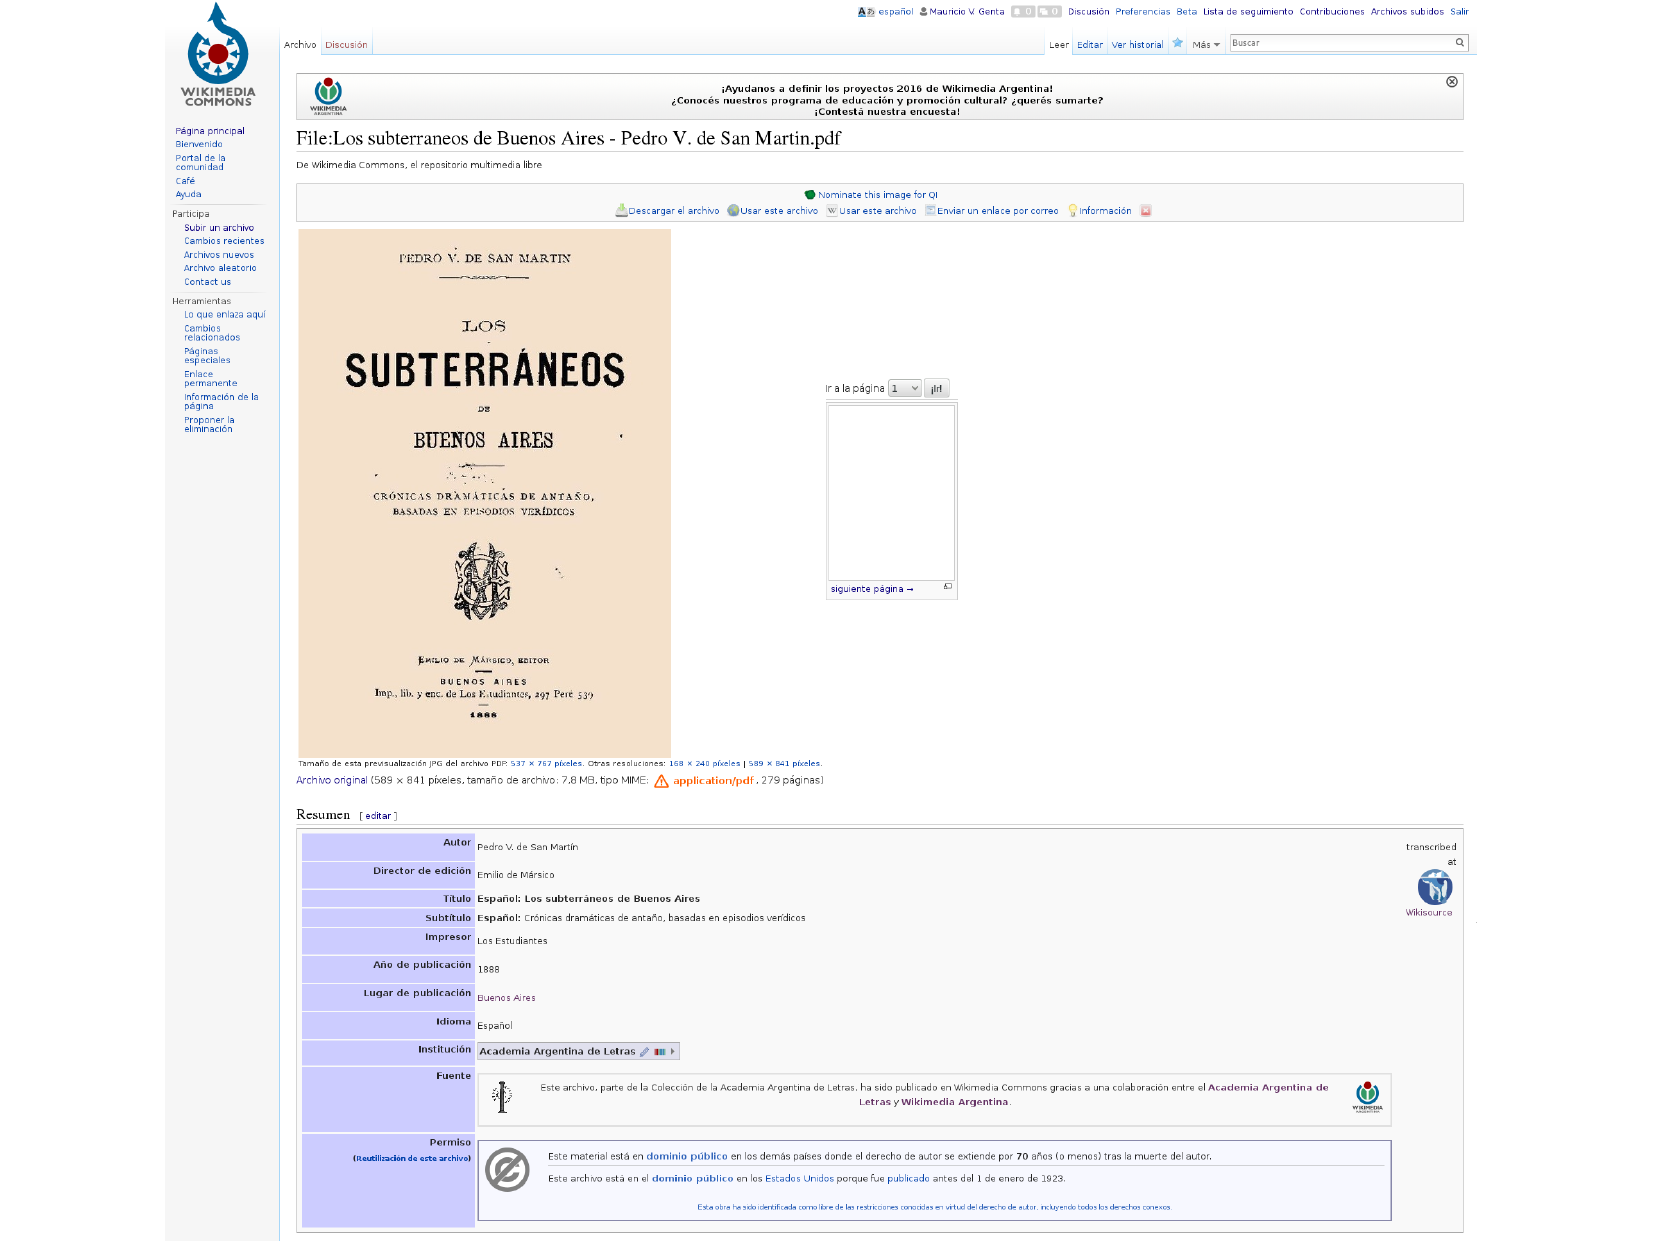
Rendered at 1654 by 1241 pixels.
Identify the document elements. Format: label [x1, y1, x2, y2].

picture [165, 0, 1477, 1241]
